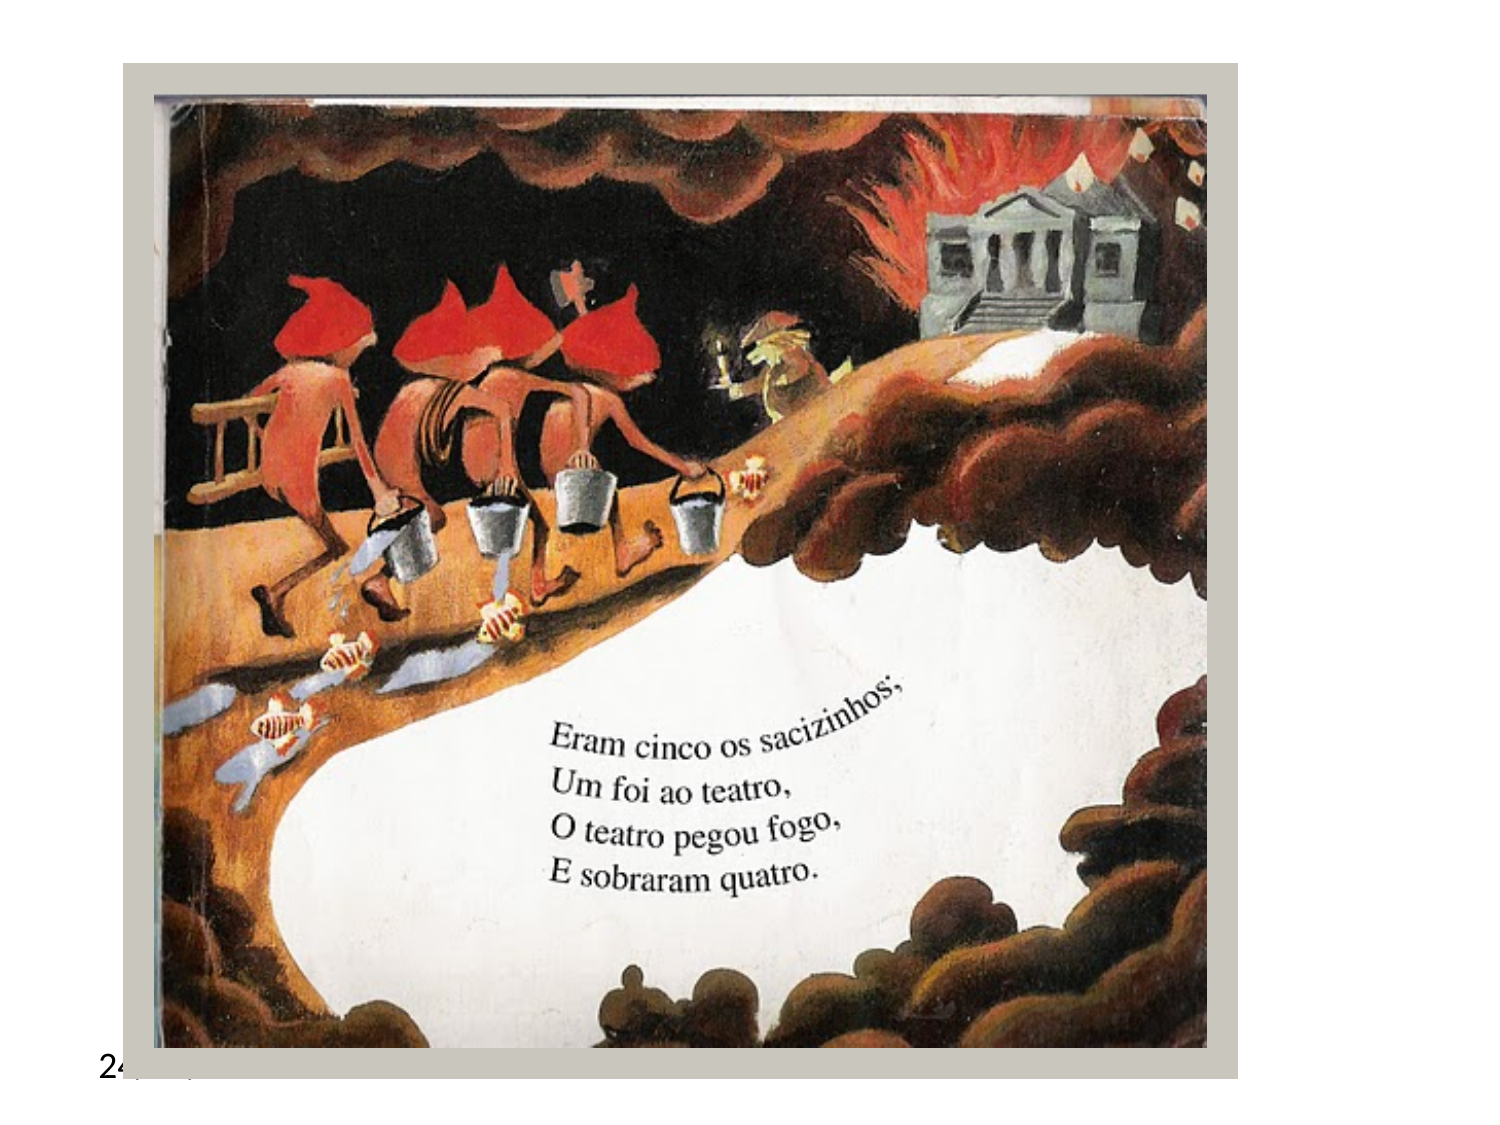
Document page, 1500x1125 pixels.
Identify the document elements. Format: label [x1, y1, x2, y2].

picture [154, 93, 1207, 1048]
title [75, 45, 1425, 233]
